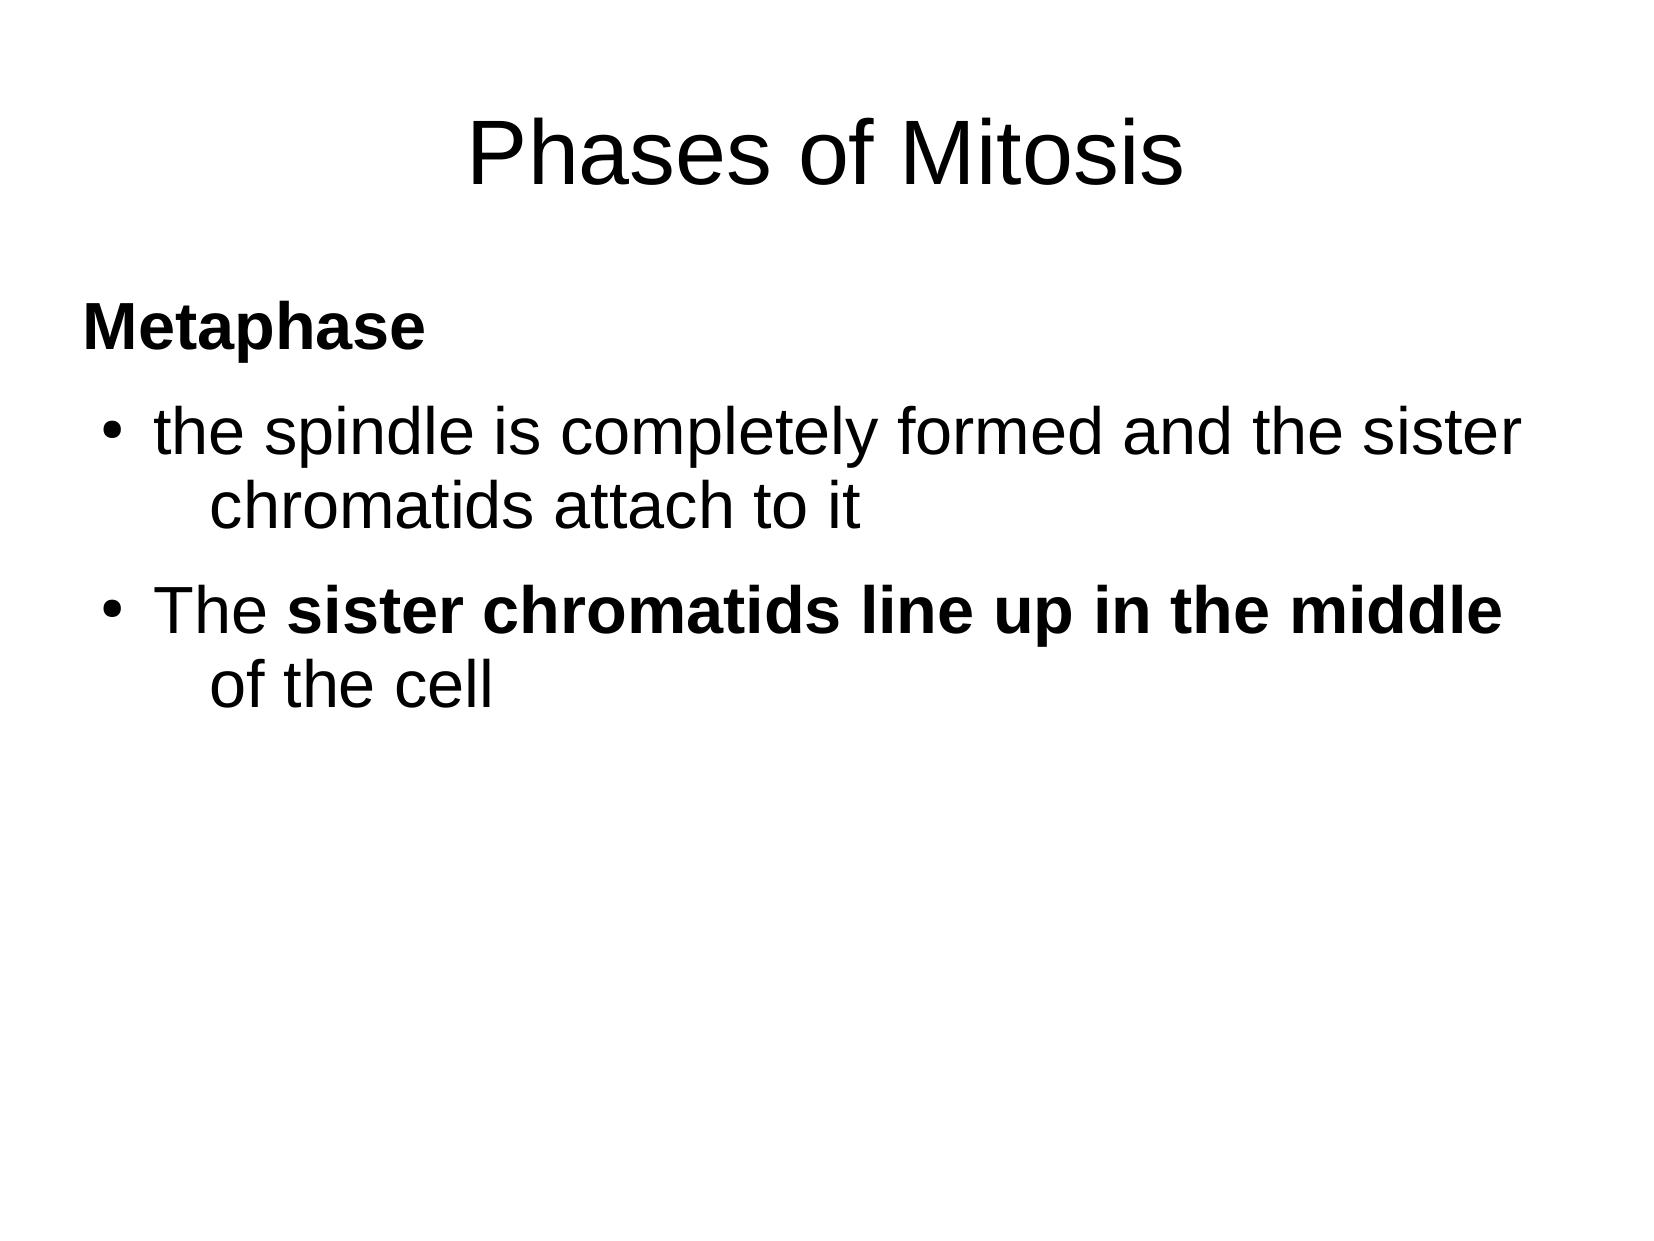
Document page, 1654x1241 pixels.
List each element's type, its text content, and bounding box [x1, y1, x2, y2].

title Phases of Mitosis [82, 49, 1571, 257]
list Metaphase the spindle is completely formed and the sister chromatids attach to it The sister chromatids line up in the middle of the cell [82, 289, 1571, 1094]
